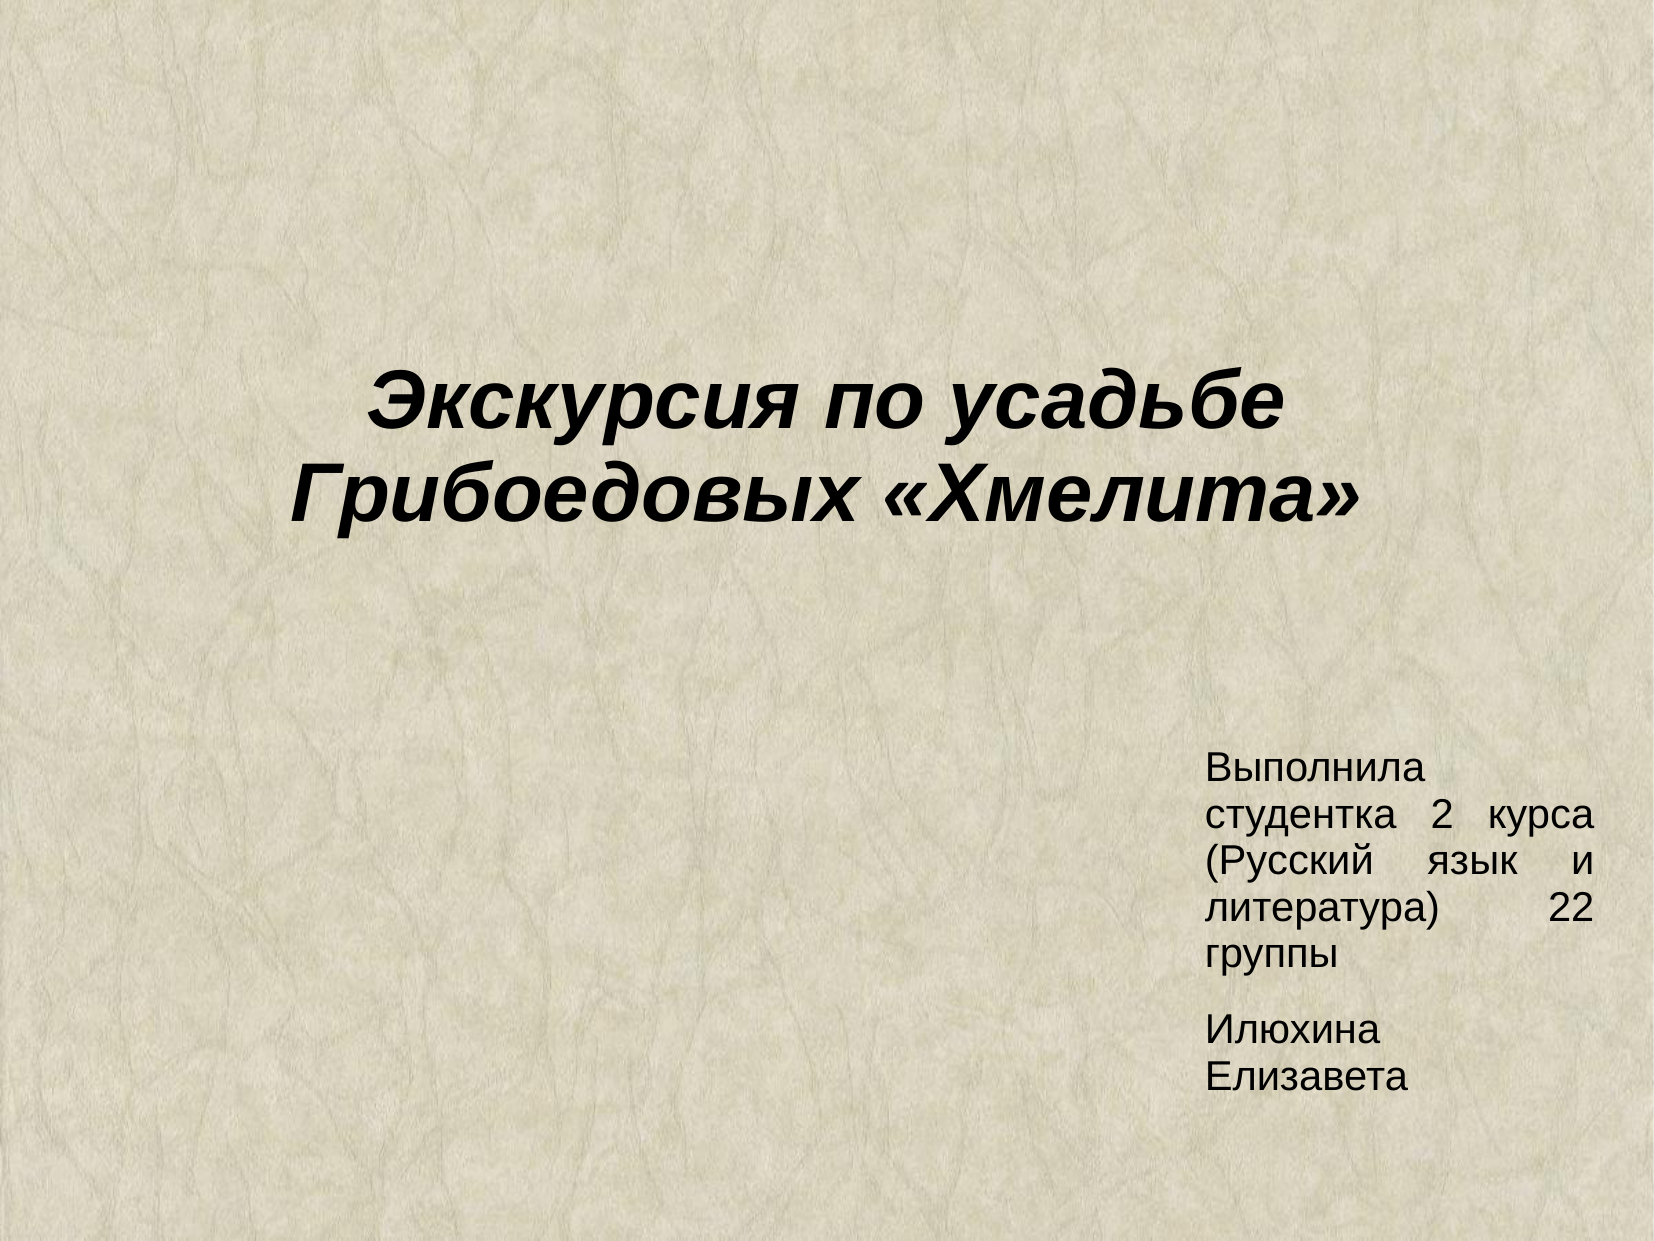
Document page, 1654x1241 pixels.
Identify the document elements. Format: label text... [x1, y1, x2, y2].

list Выполнила студентка 2 курса (Русский язык и литература) 22 группы Илюхина Елизавета [1133, 744, 1595, 1171]
picture [0, 0, 1654, 1241]
title Экскурсия по усадьбе Грибоедовых «Хмелита» [82, 342, 1571, 550]
